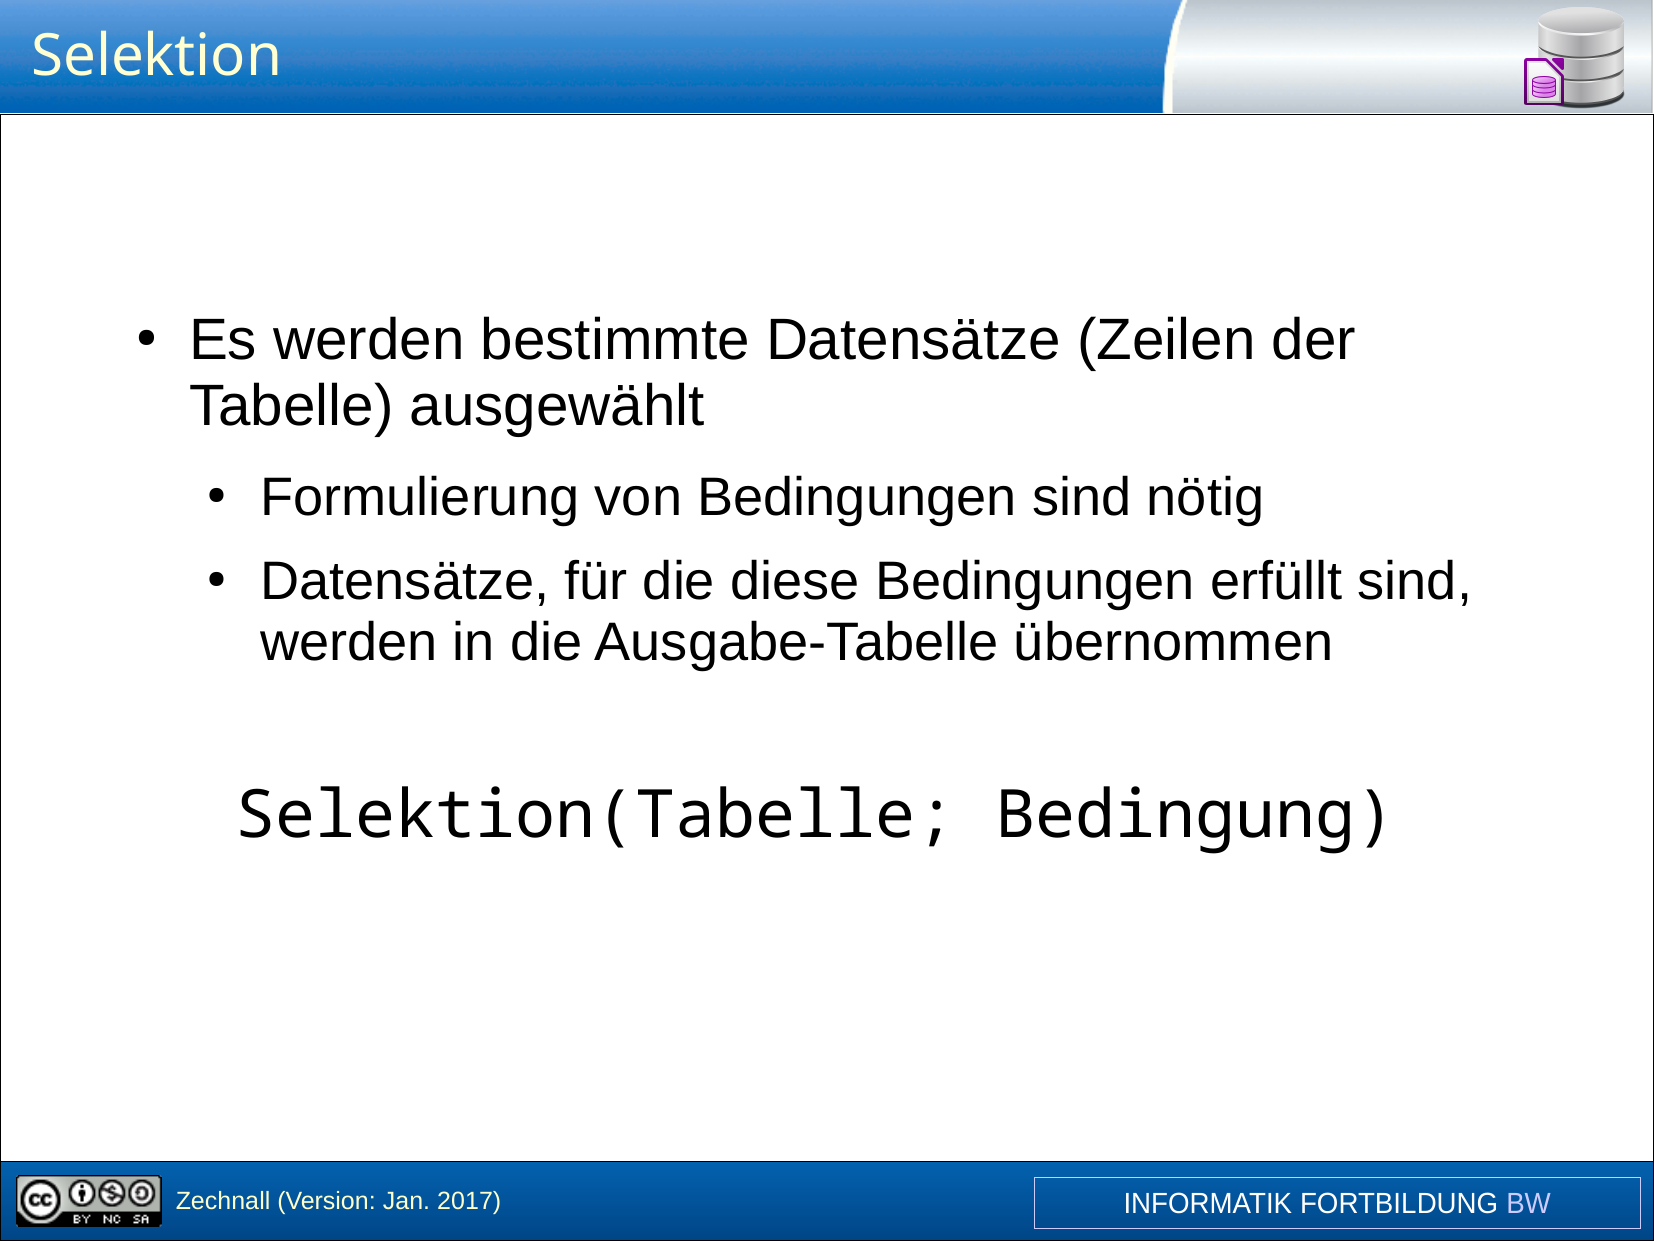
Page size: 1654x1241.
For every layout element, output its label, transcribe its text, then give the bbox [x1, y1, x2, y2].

picture [16, 1175, 162, 1227]
text_box Selektion(Tabelle; Bedingung) [235, 765, 1396, 842]
picture [0, 0, 1654, 113]
title Selektion [31, 14, 1151, 92]
list Es werden bestimmte Datensätze (Zeilen der Tabelle) ausgewählt Formulierung von Bedingungen sind nötig Datensätze, für die diese Bedingungen erfüllt sind, werden in die Ausgabe-Tabelle übernommen [118, 307, 1563, 1162]
